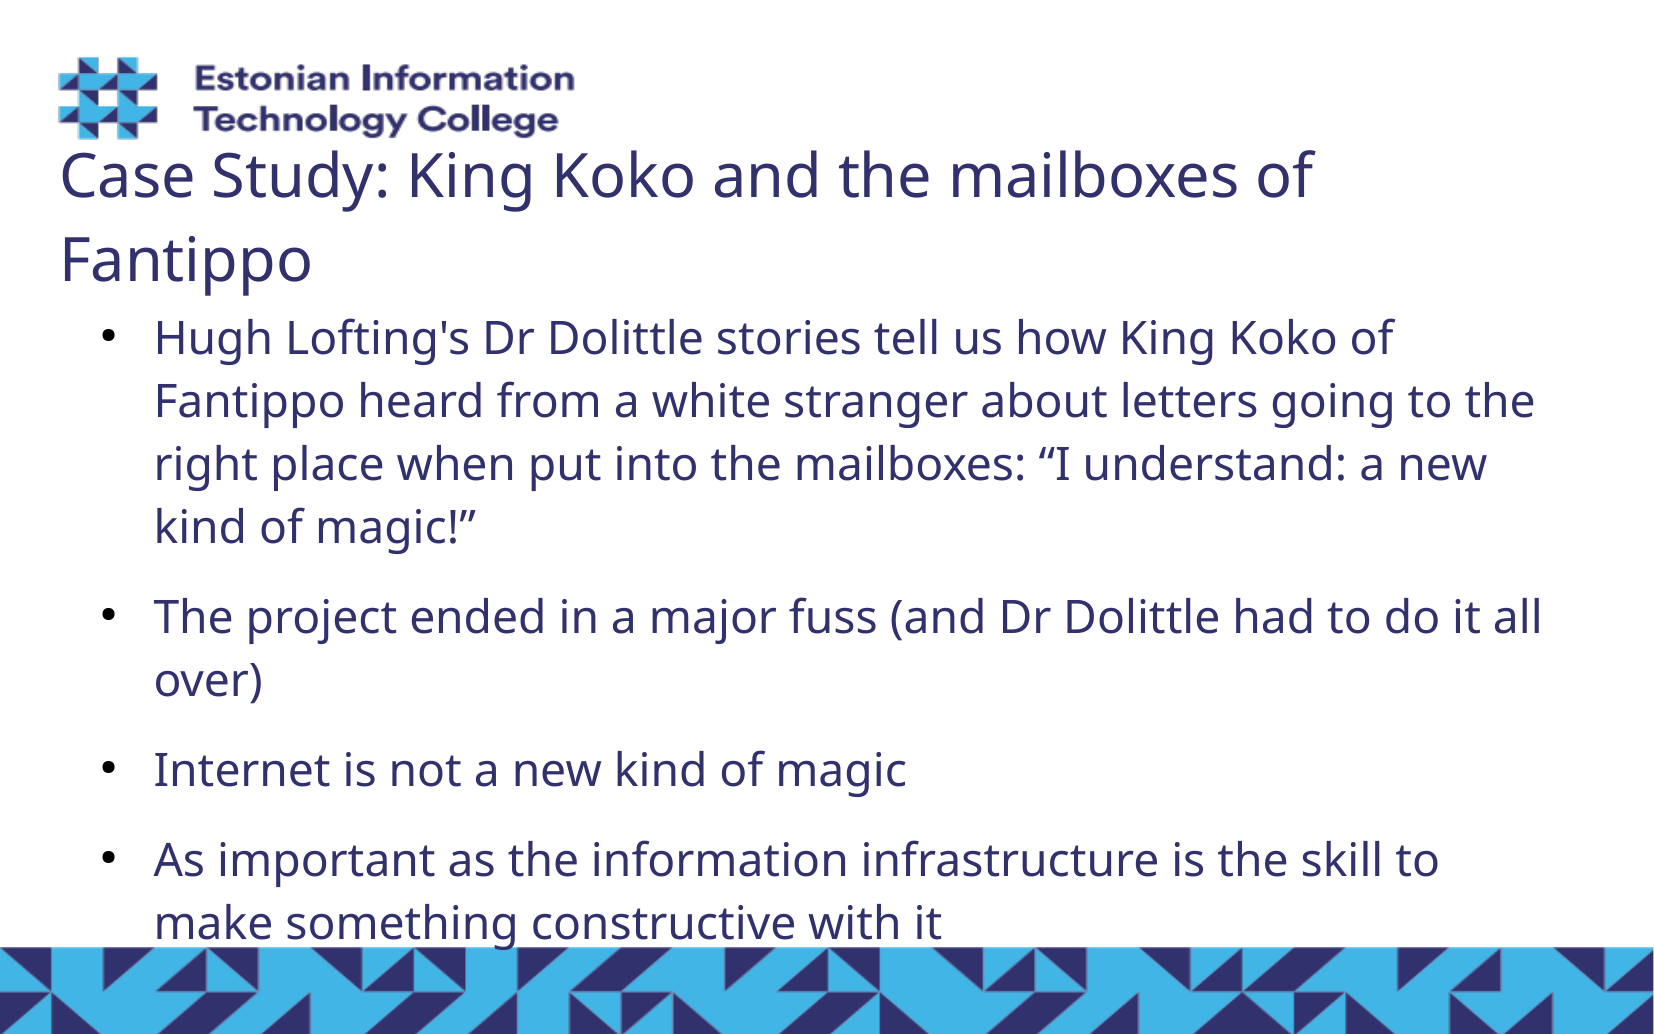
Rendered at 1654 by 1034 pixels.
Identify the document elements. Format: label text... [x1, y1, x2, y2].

title Case Study: King Koko and the mailboxes of Fantippo [59, 126, 1548, 306]
list Hugh Lofting's Dr Dolittle stories tell us how King Koko of Fantippo heard from a white stranger about letters going to the right place when put into the mailboxes: “I understand: a new kind of magic!” The project ended in a major fuss (and Dr Dolittle had to do it all over) Internet is not a new kind of magic As important as the information infrastructure is the skill to make something constructive with it [82, 305, 1571, 1034]
